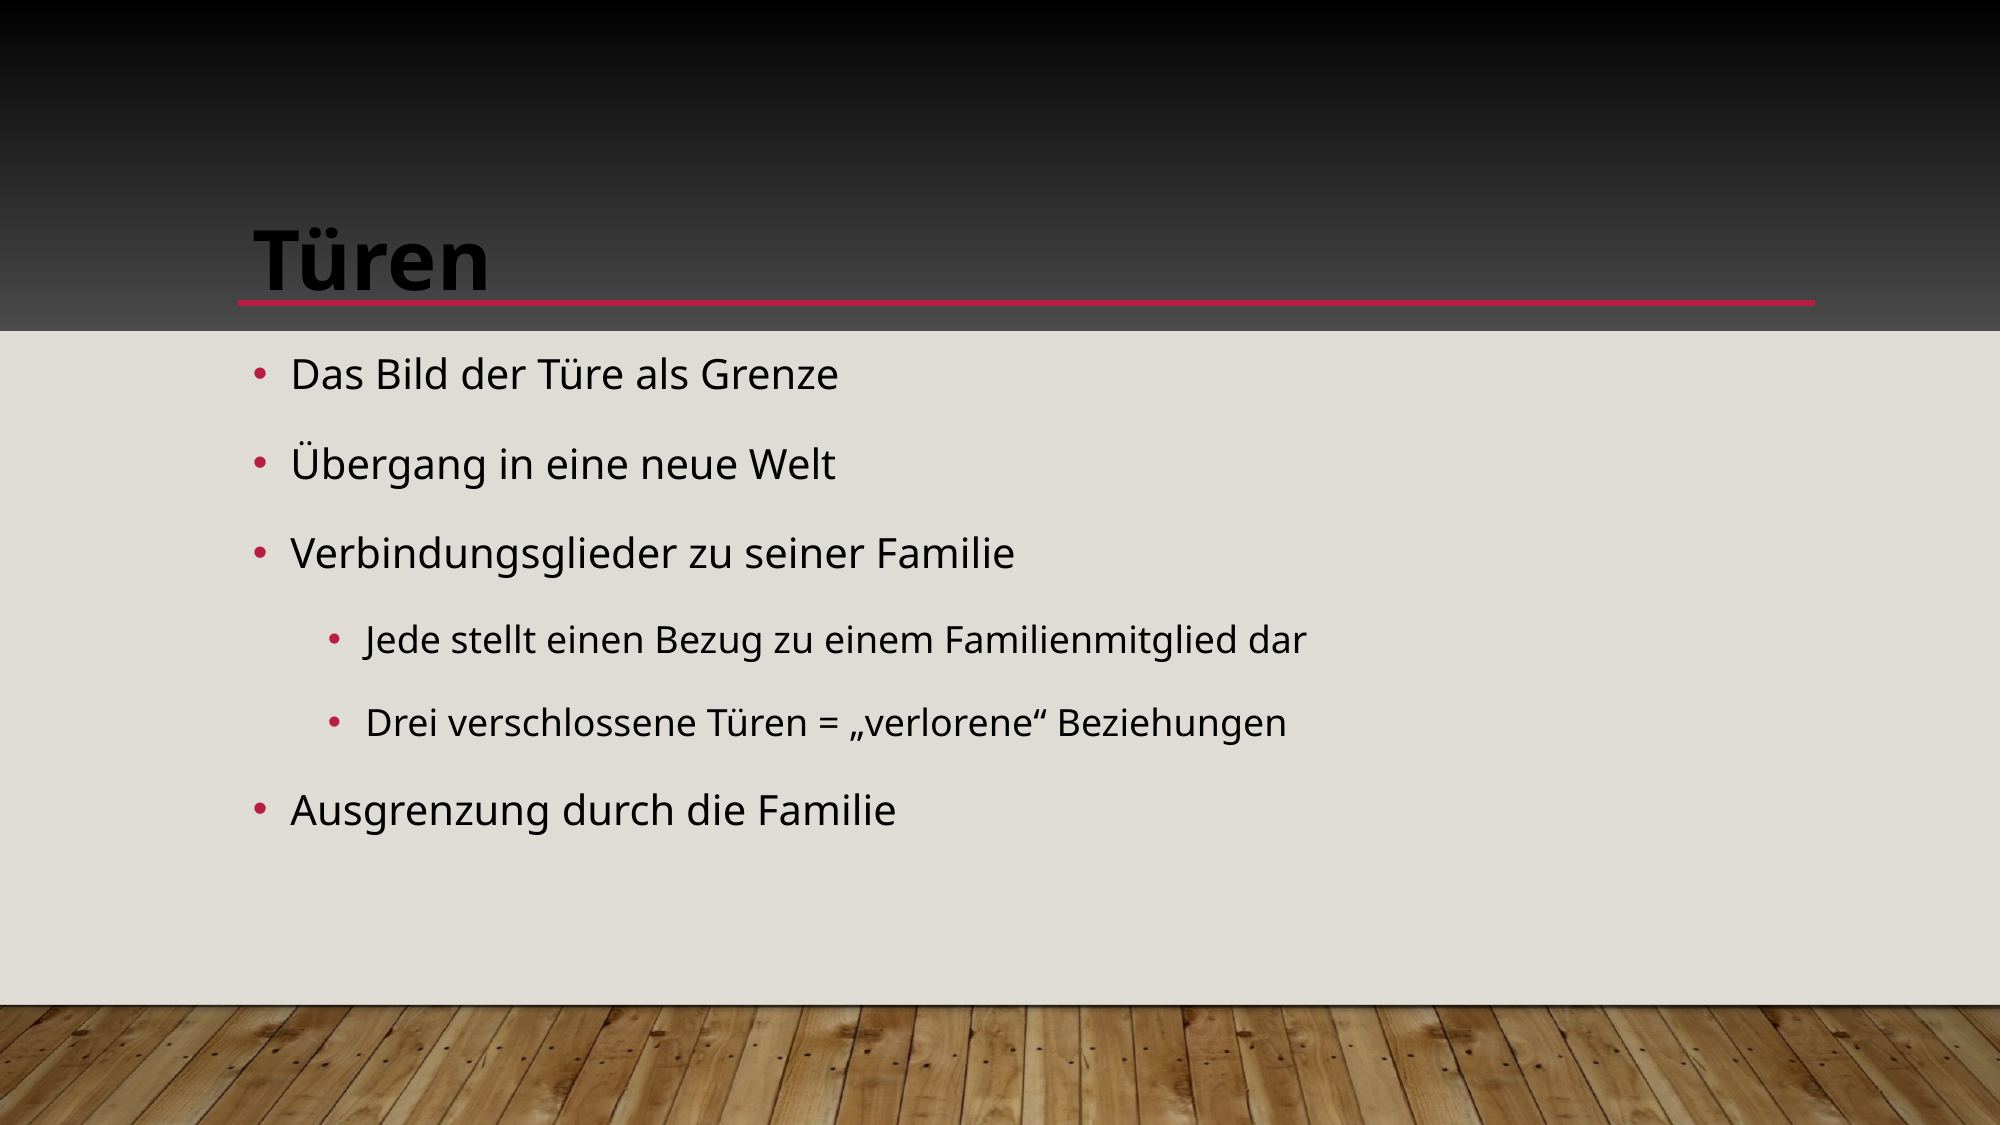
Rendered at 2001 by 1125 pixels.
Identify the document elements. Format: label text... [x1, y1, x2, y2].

title Türen [238, 210, 1814, 330]
picture [0, 1005, 2000, 1125]
list Das Bild der Türe als Grenze Übergang in eine neue Welt Verbindungsglieder zu seiner Familie Jede stellt einen Bezug zu einem Familienmitglied dar Drei verschlossene Türen = „verlorene“ Beziehungen Ausgrenzung durch die Familie [238, 330, 1814, 897]
